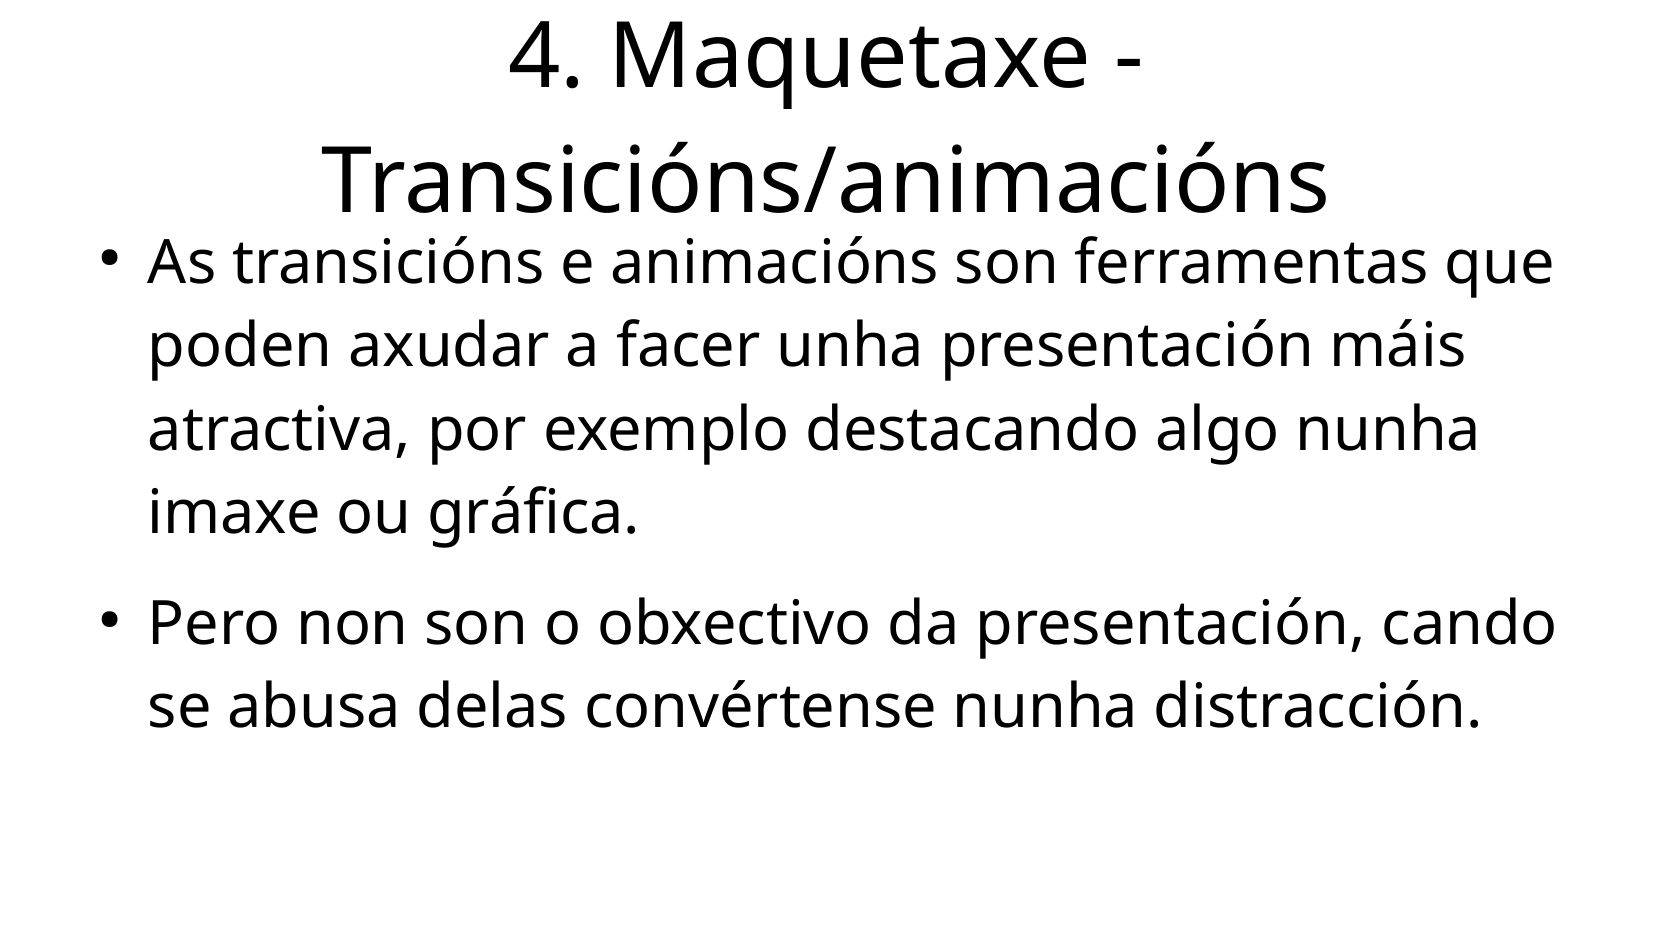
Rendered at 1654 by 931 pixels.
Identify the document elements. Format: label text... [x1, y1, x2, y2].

list As transicións e animacións son ferramentas que poden axudar a facer unha presentación máis atractiva, por exemplo destacando algo nunha imaxe ou gráfica. Pero non son o obxectivo da presentación, cando se abusa delas convértense nunha distracción. [82, 217, 1571, 758]
title 4. Maquetaxe - Transicións/animacións [82, 12, 1571, 217]
